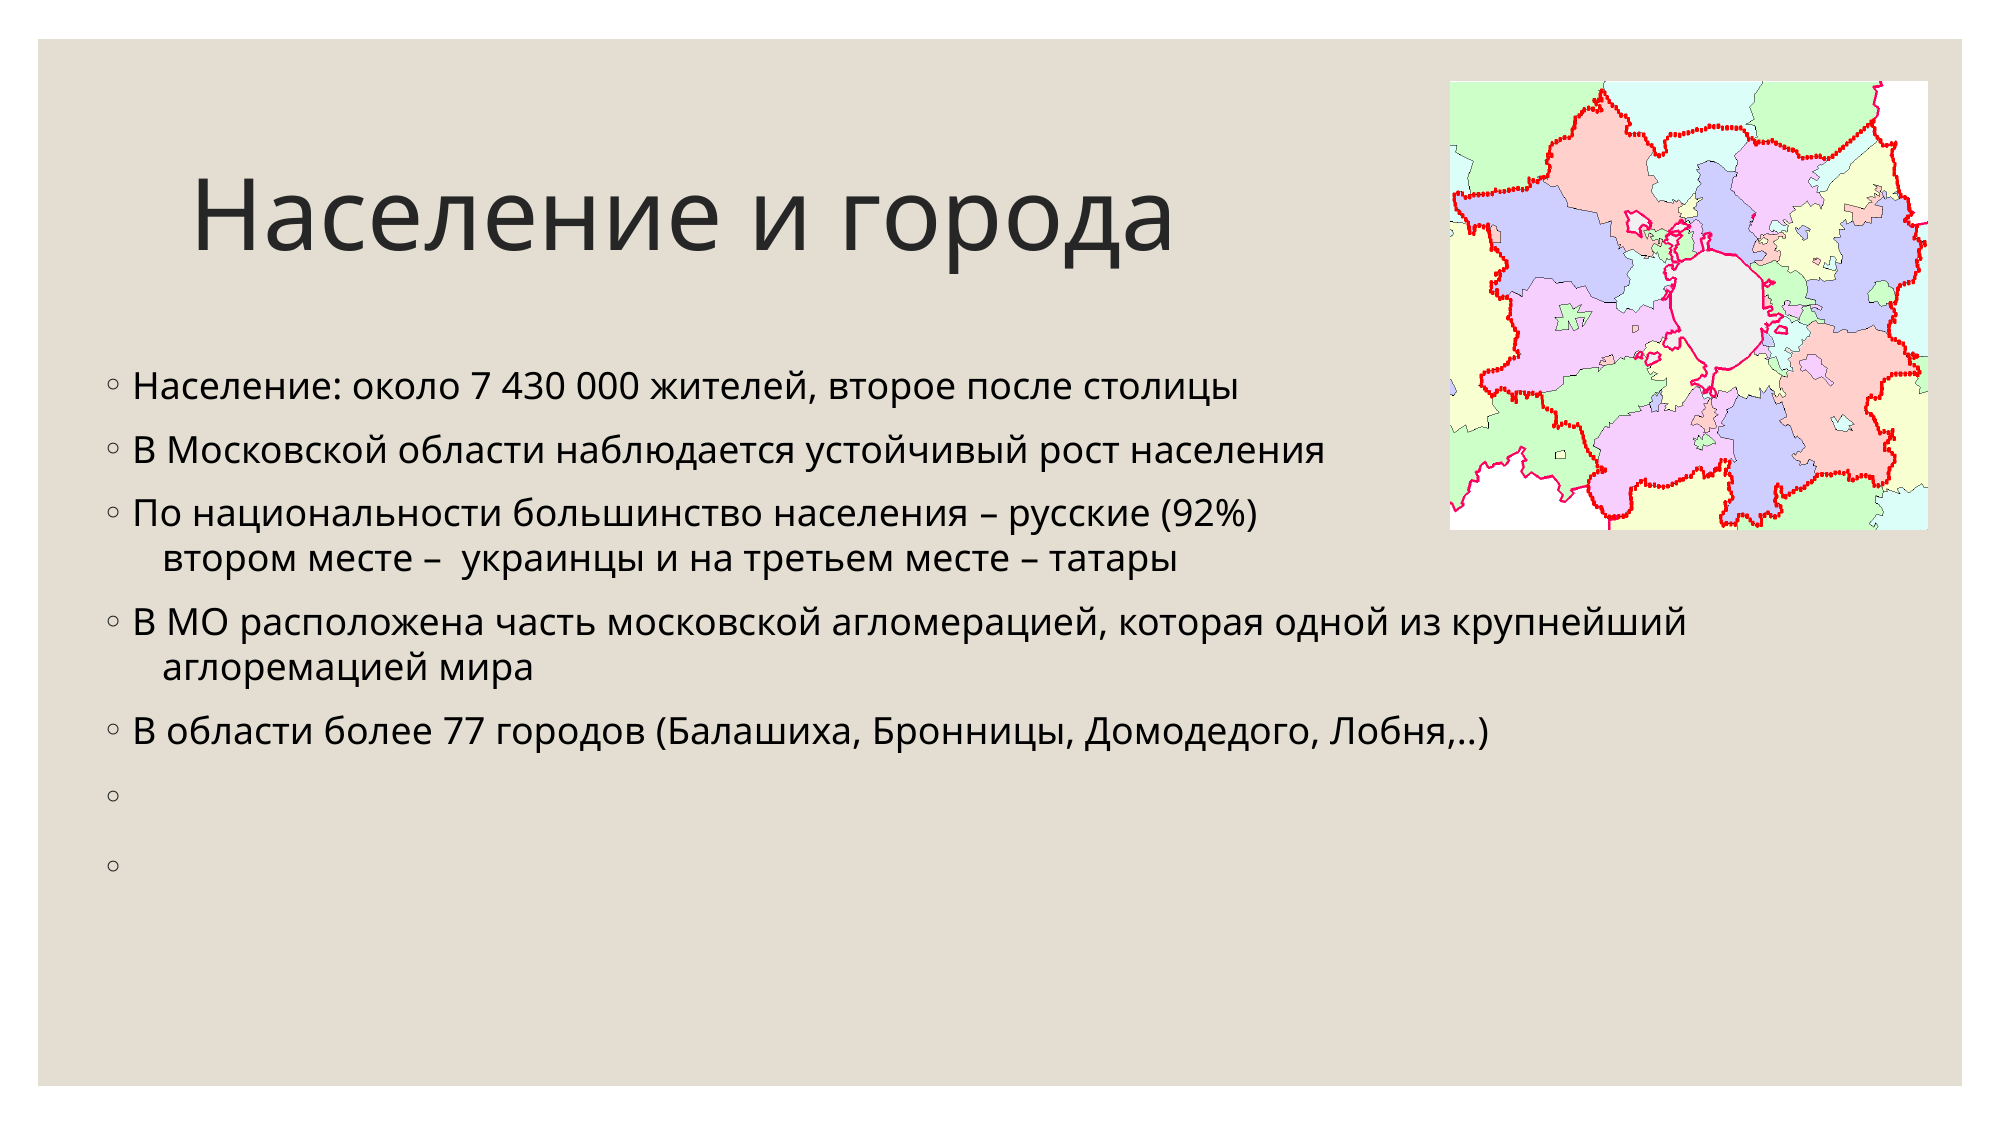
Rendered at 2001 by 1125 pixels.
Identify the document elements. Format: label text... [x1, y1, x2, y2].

title Население и города [174, 105, 1450, 331]
picture [1450, 81, 1928, 531]
list Население: около 7 430 000 жителей, второе после столицы В Московской области наблюдается устойчивый рост населения По национальности большинство населения – русские (92%) на втором местe – украинцы и на третьем месте – татары В МO расположена часть московской агломерацией, которая одной из крупнейший аглоремацией мира В области более 77 городов (Балашиха, Бронницы, Домодедого, Лобня,..) [86, 354, 1737, 1000]
